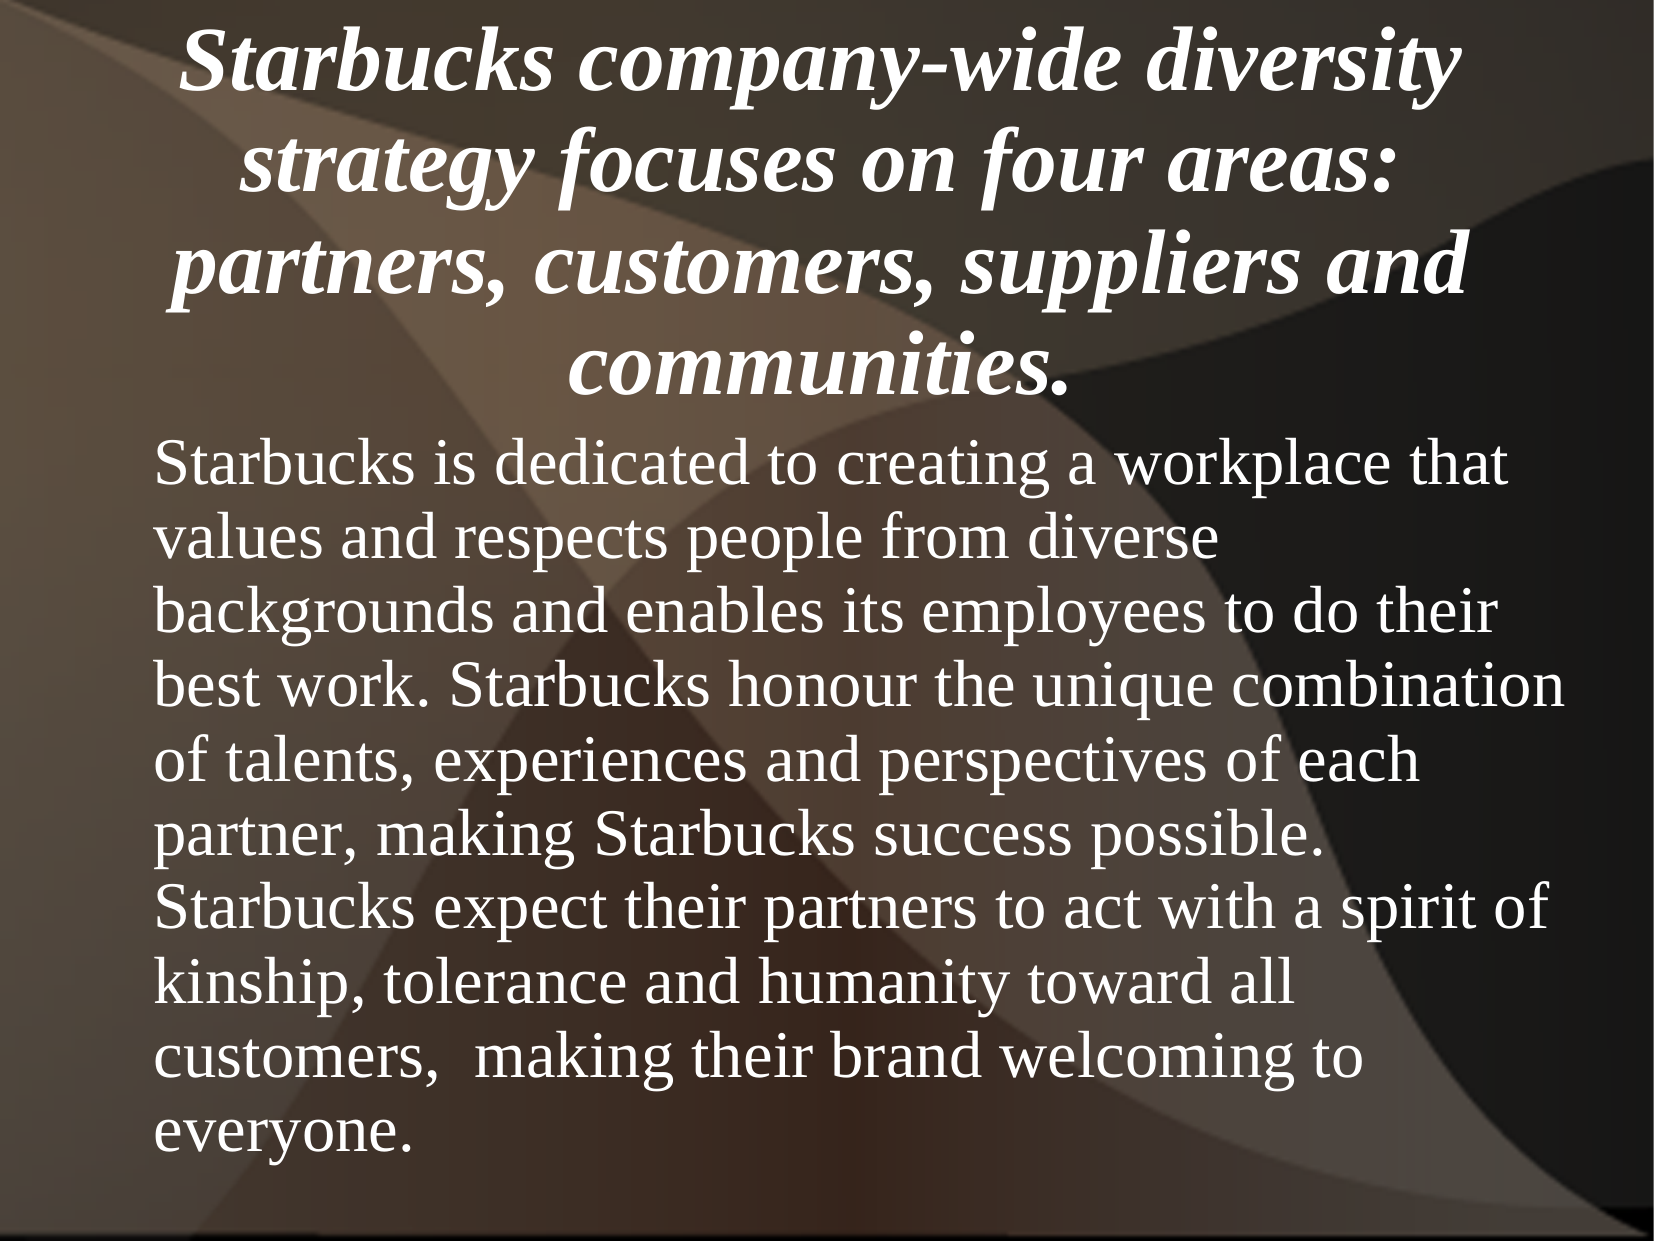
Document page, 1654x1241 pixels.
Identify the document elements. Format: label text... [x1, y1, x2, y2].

list Starbucks is dedicated to creating a workplace that values and respects people from diverse backgrounds and enables its employees to do their best work. Starbucks honour the unique combination of talents, experiences and perspectives of each partner, making Starbucks success possible. Starbucks expect their partners to act with a spirit of kinship, tolerance and humanity toward all customers, making their brand welcoming to everyone. [82, 425, 1571, 1166]
picture [0, 0, 1654, 1241]
title Starbucks company-wide diversity strategy focuses on four areas: partners, customers, suppliers and communities. [77, 8, 1566, 415]
